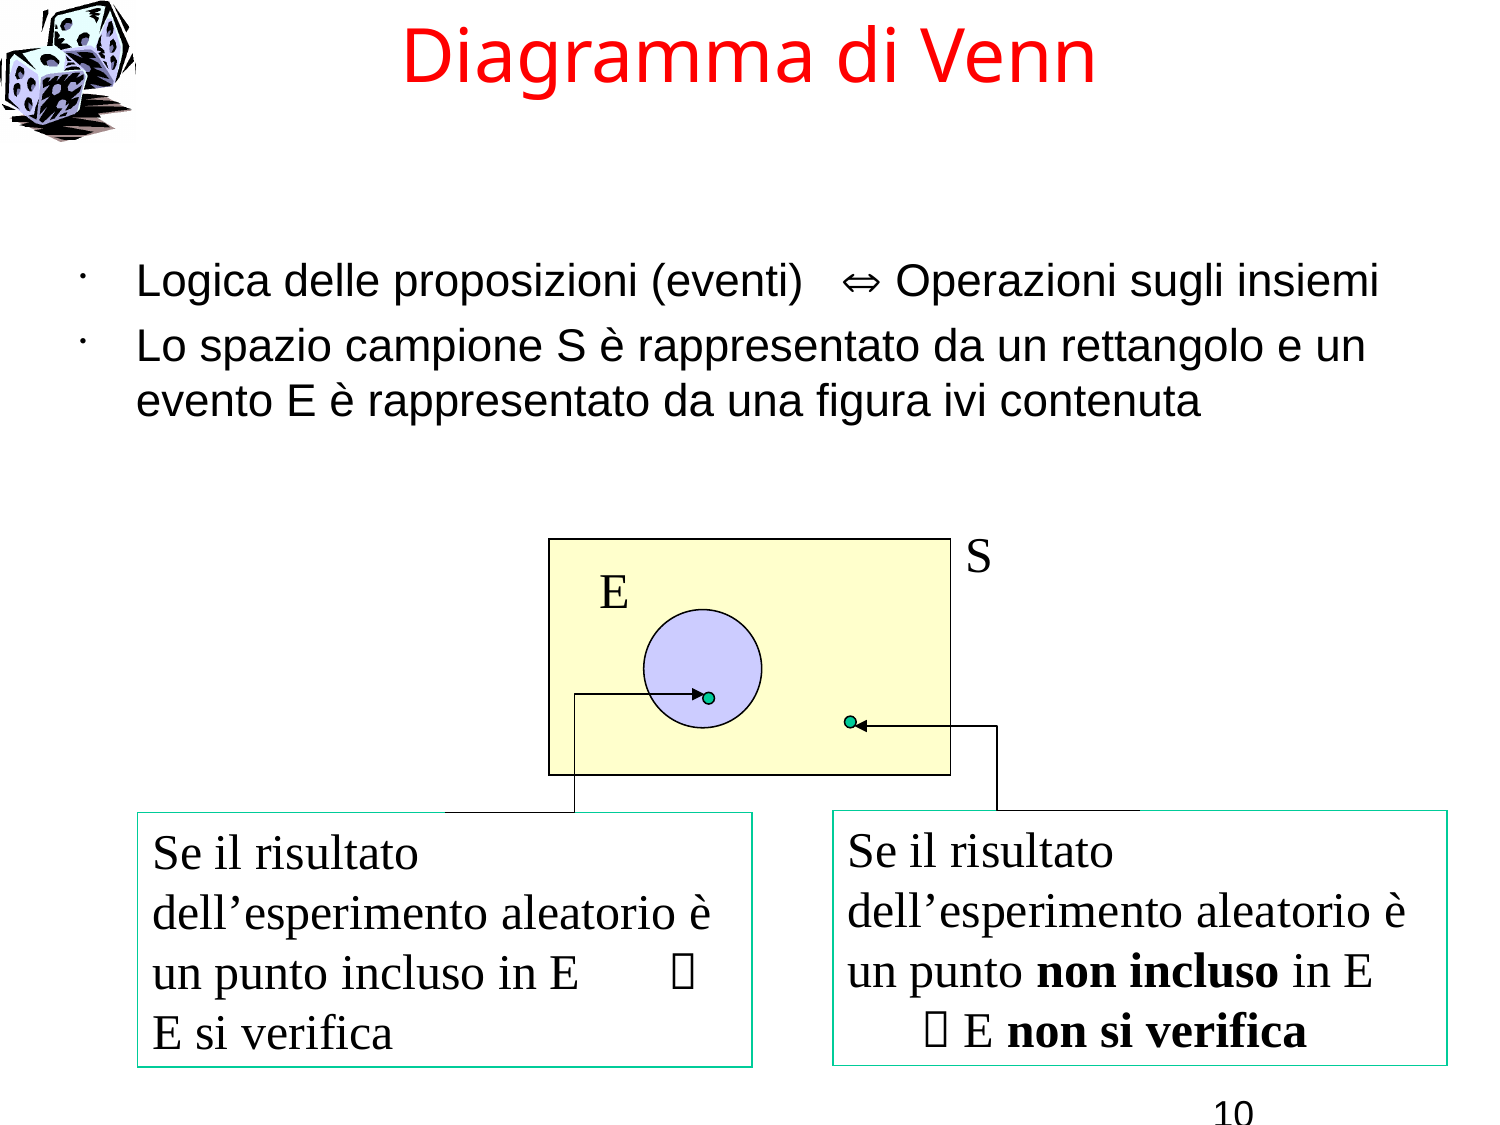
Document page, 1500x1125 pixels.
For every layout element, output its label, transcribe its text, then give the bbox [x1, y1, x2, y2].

text_box E [584, 550, 644, 626]
text_box Se il risultato dell’esperimento aleatorio è un punto non incluso in E  E non si verifica [832, 810, 1448, 1066]
text_box S [950, 515, 1034, 591]
text_box Se il risultato dell’esperimento aleatorio è un punto incluso in E  E si verifica [137, 812, 752, 1068]
title Diagramma di Venn [112, 0, 1388, 188]
slide_number <numero> [1187, 1082, 1500, 1125]
list Logica delle proposizioni (eventi)  Operazioni sugli insiemi Lo spazio campione S è rappresentato da un rettangolo e un evento E è rappresentato da una figura ivi contenuta [64, 243, 1436, 457]
picture [0, 0, 112, 143]
text_box [549, 538, 951, 775]
